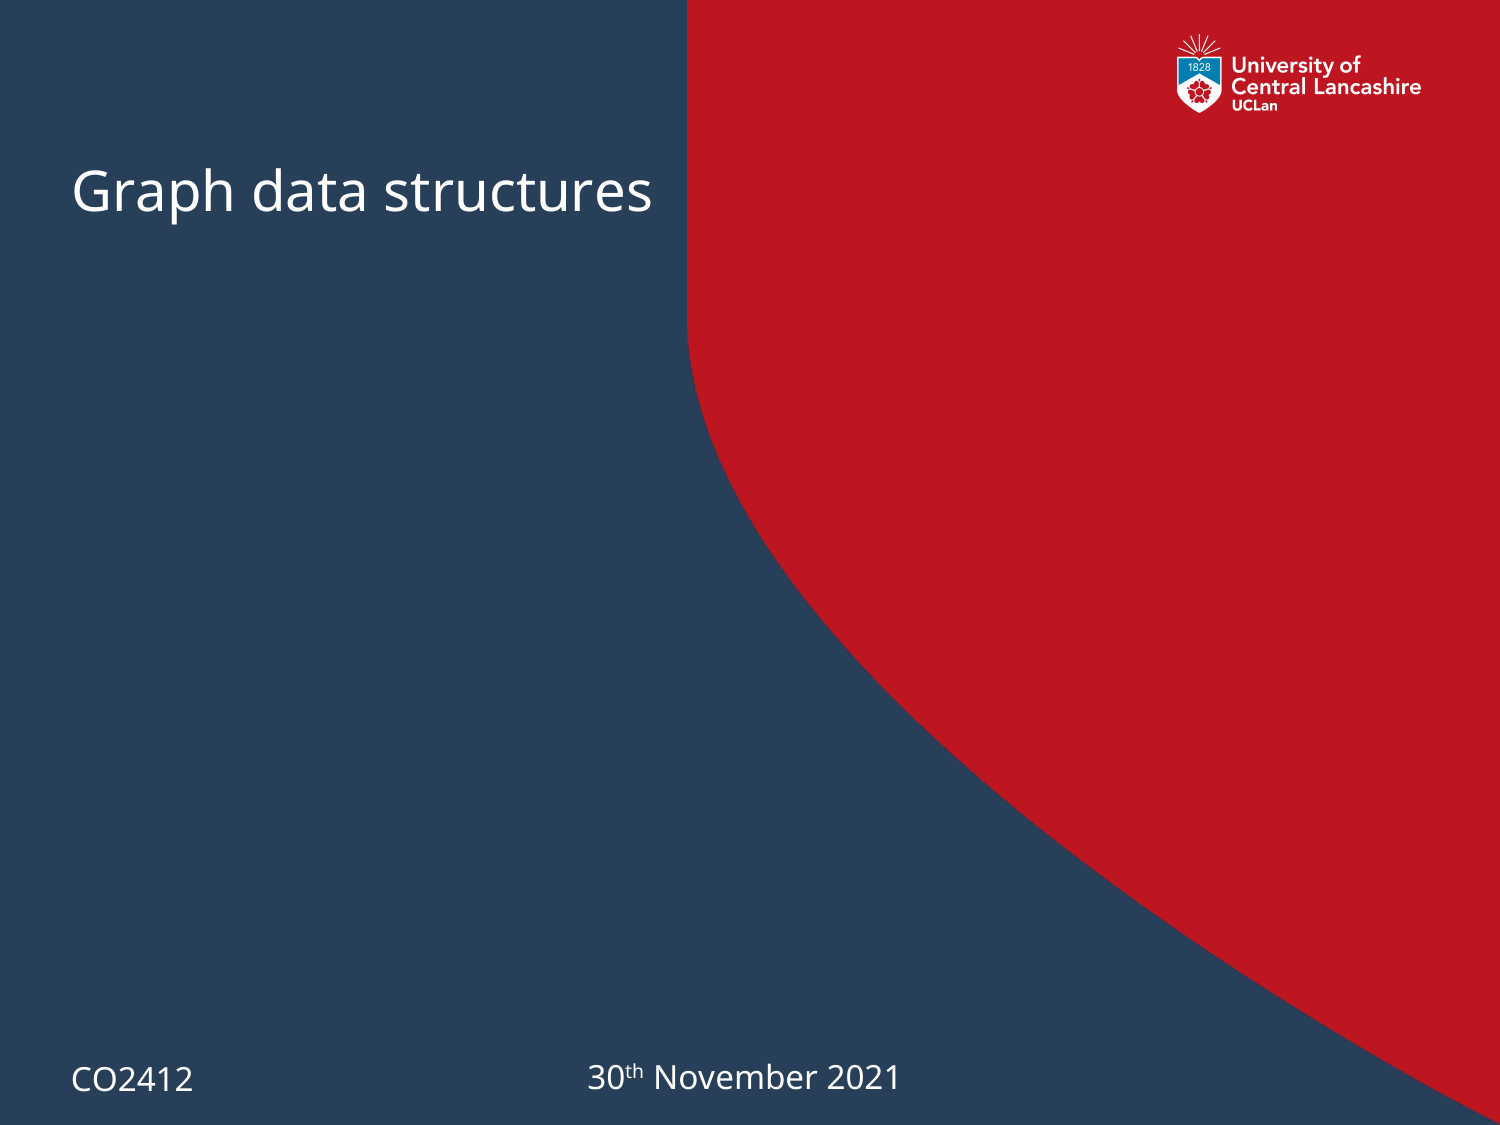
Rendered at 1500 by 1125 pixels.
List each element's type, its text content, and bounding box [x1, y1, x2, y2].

picture [687, 0, 1500, 1125]
text_box Graph data structures [56, 68, 1185, 310]
